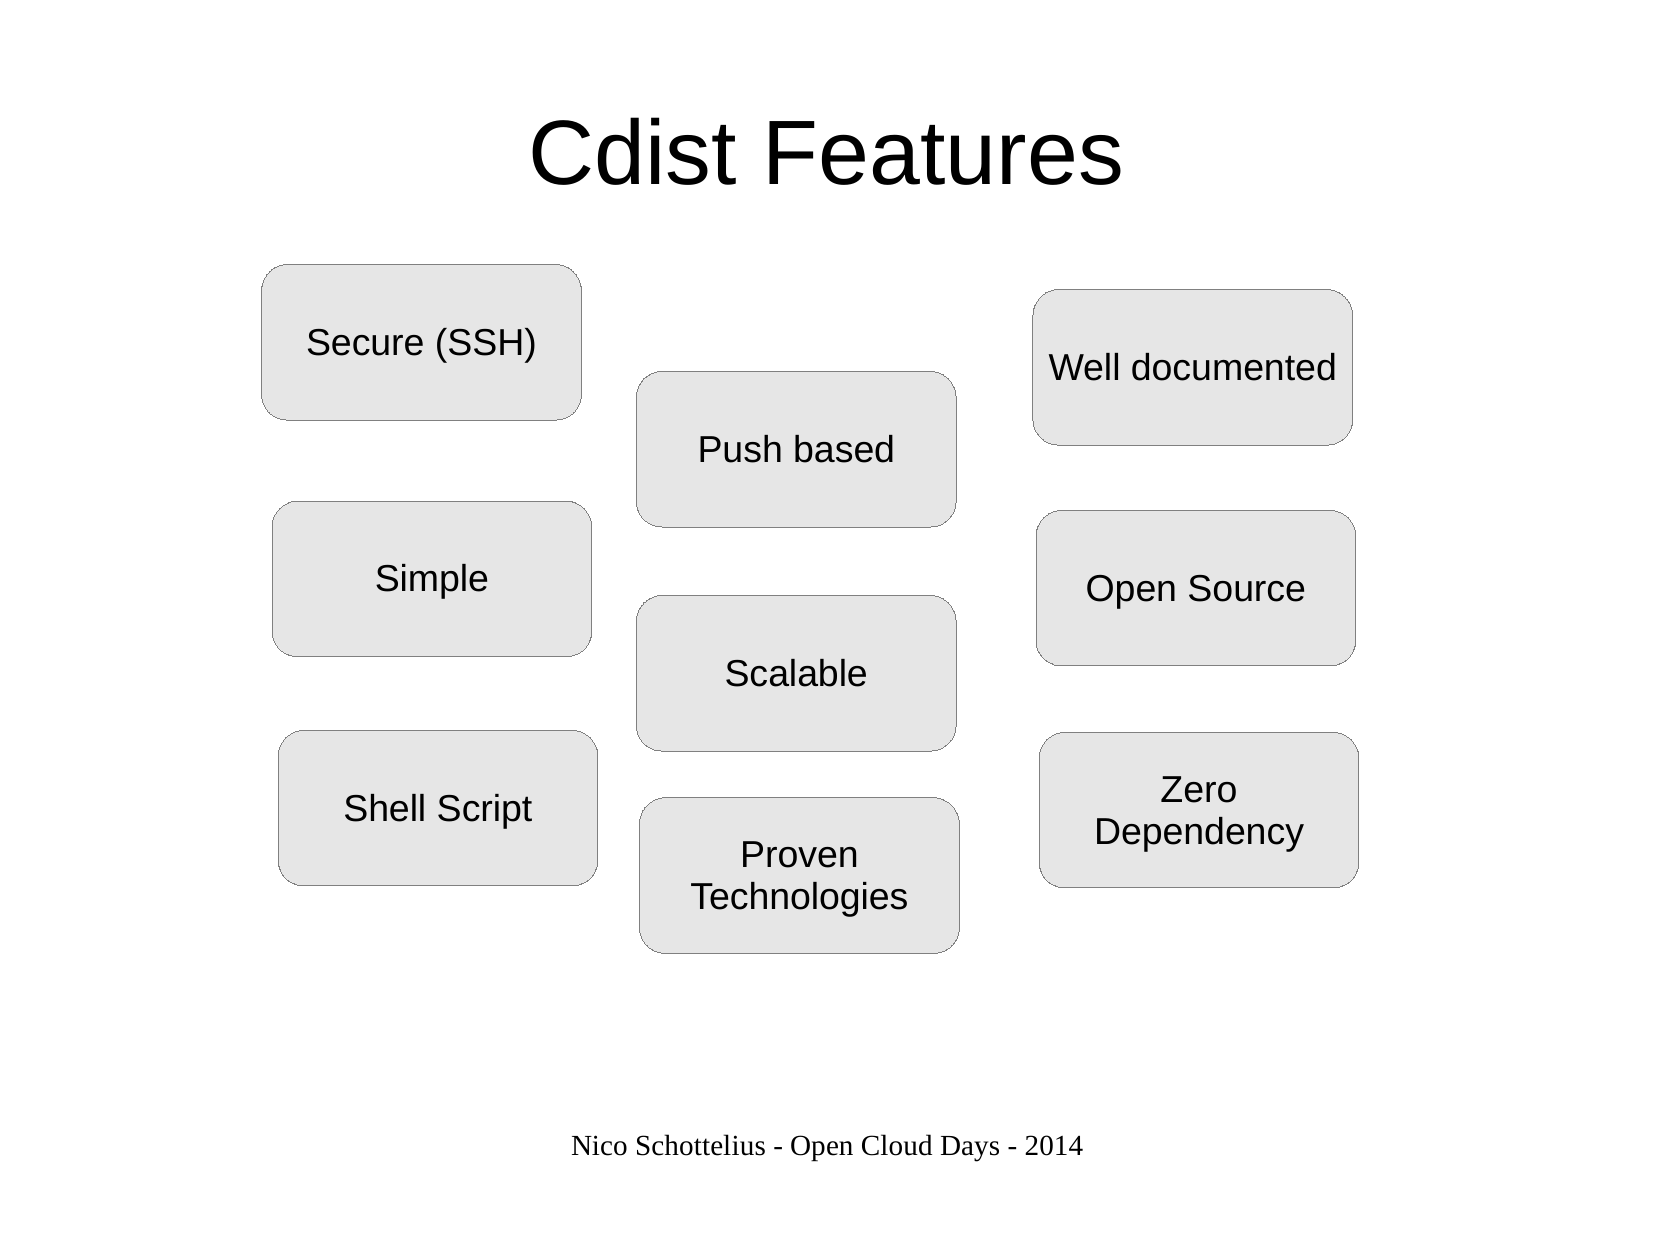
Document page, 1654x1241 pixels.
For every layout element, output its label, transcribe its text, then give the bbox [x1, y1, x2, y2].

text_box Push based [636, 371, 957, 528]
text_box Simple [272, 501, 592, 657]
text_box Shell Script [278, 730, 598, 886]
text_box Open Source [1036, 510, 1356, 666]
text_box Well documented [1032, 289, 1353, 446]
text_box Zero Dependency [1039, 732, 1359, 888]
text_box Proven Technologies [639, 797, 960, 954]
title Cdist Features [82, 49, 1571, 257]
text_box Scalable [636, 595, 957, 752]
text_box Secure (SSH) [261, 264, 582, 421]
